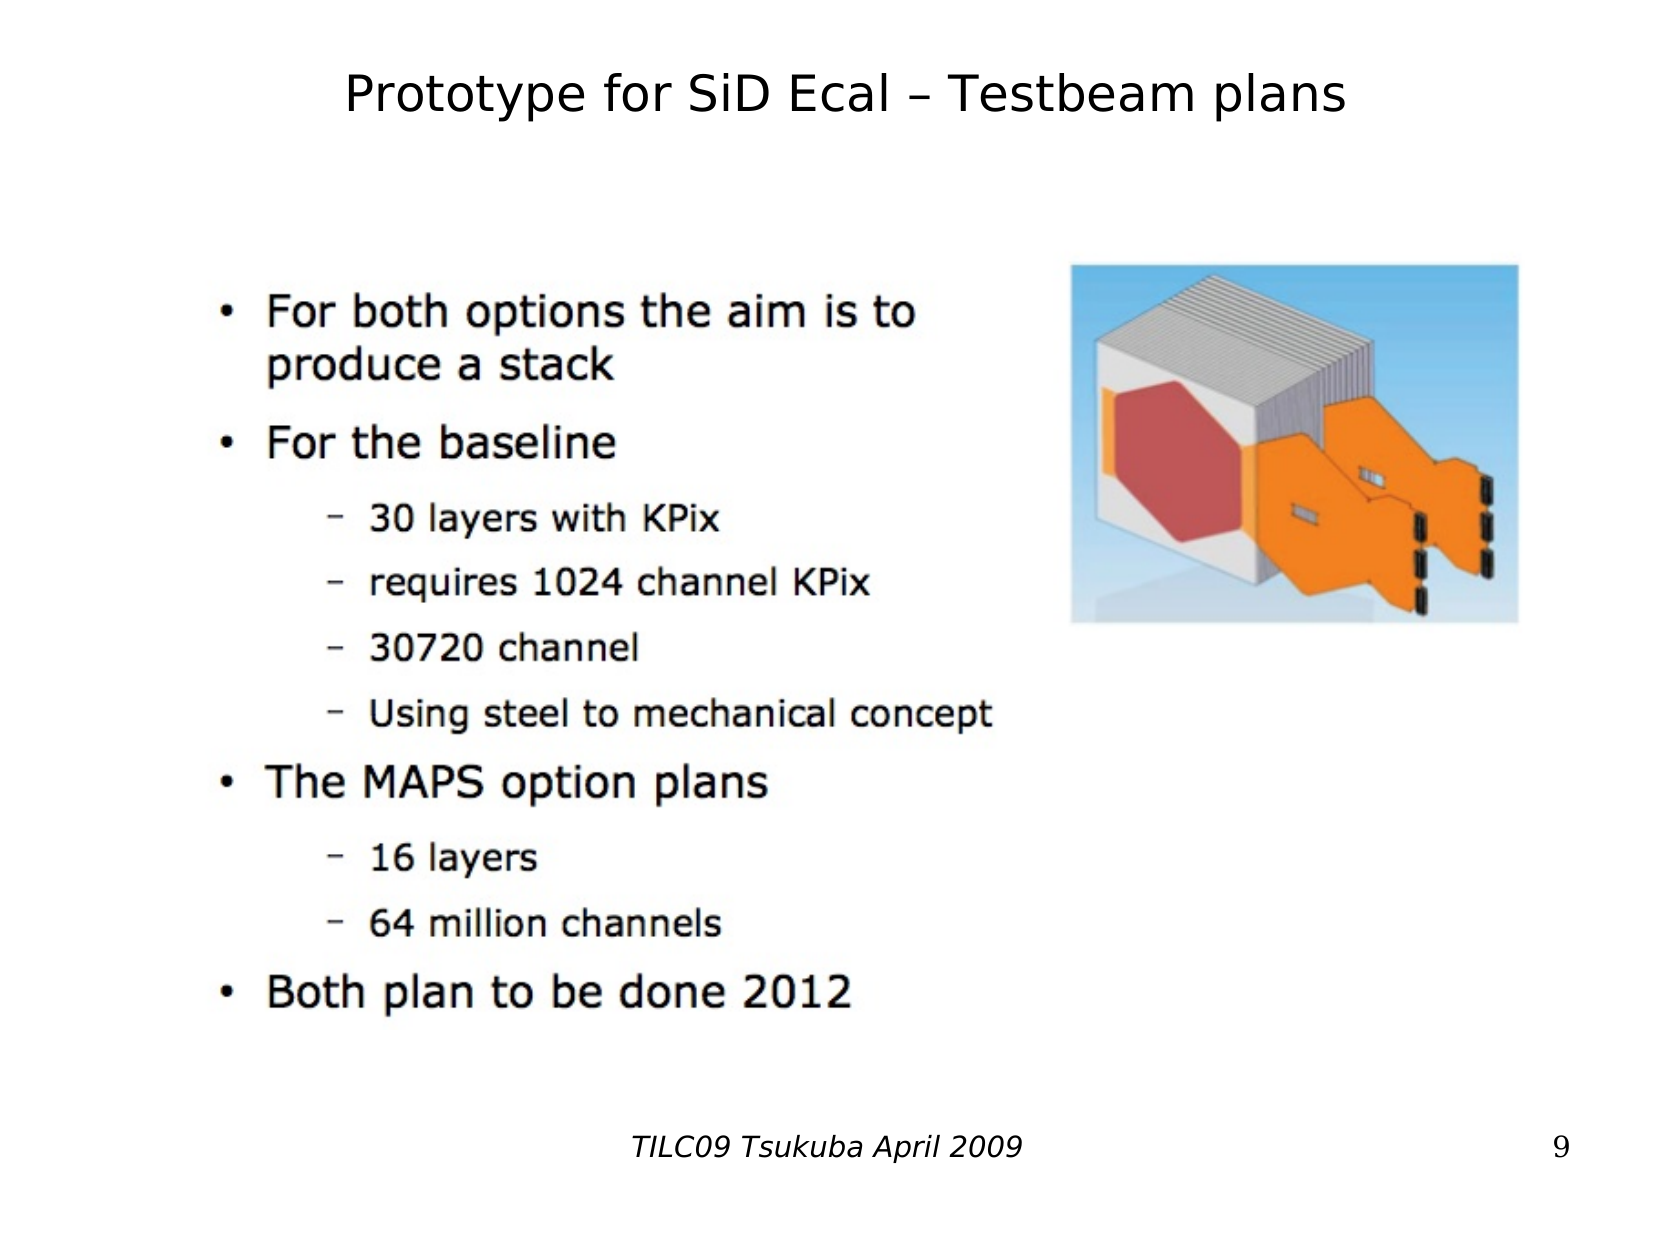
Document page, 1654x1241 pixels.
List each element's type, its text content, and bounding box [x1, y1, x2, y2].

picture [150, 165, 1574, 1030]
text_box Prototype for SiD Ecal – Testbeam plans [329, 57, 1342, 131]
